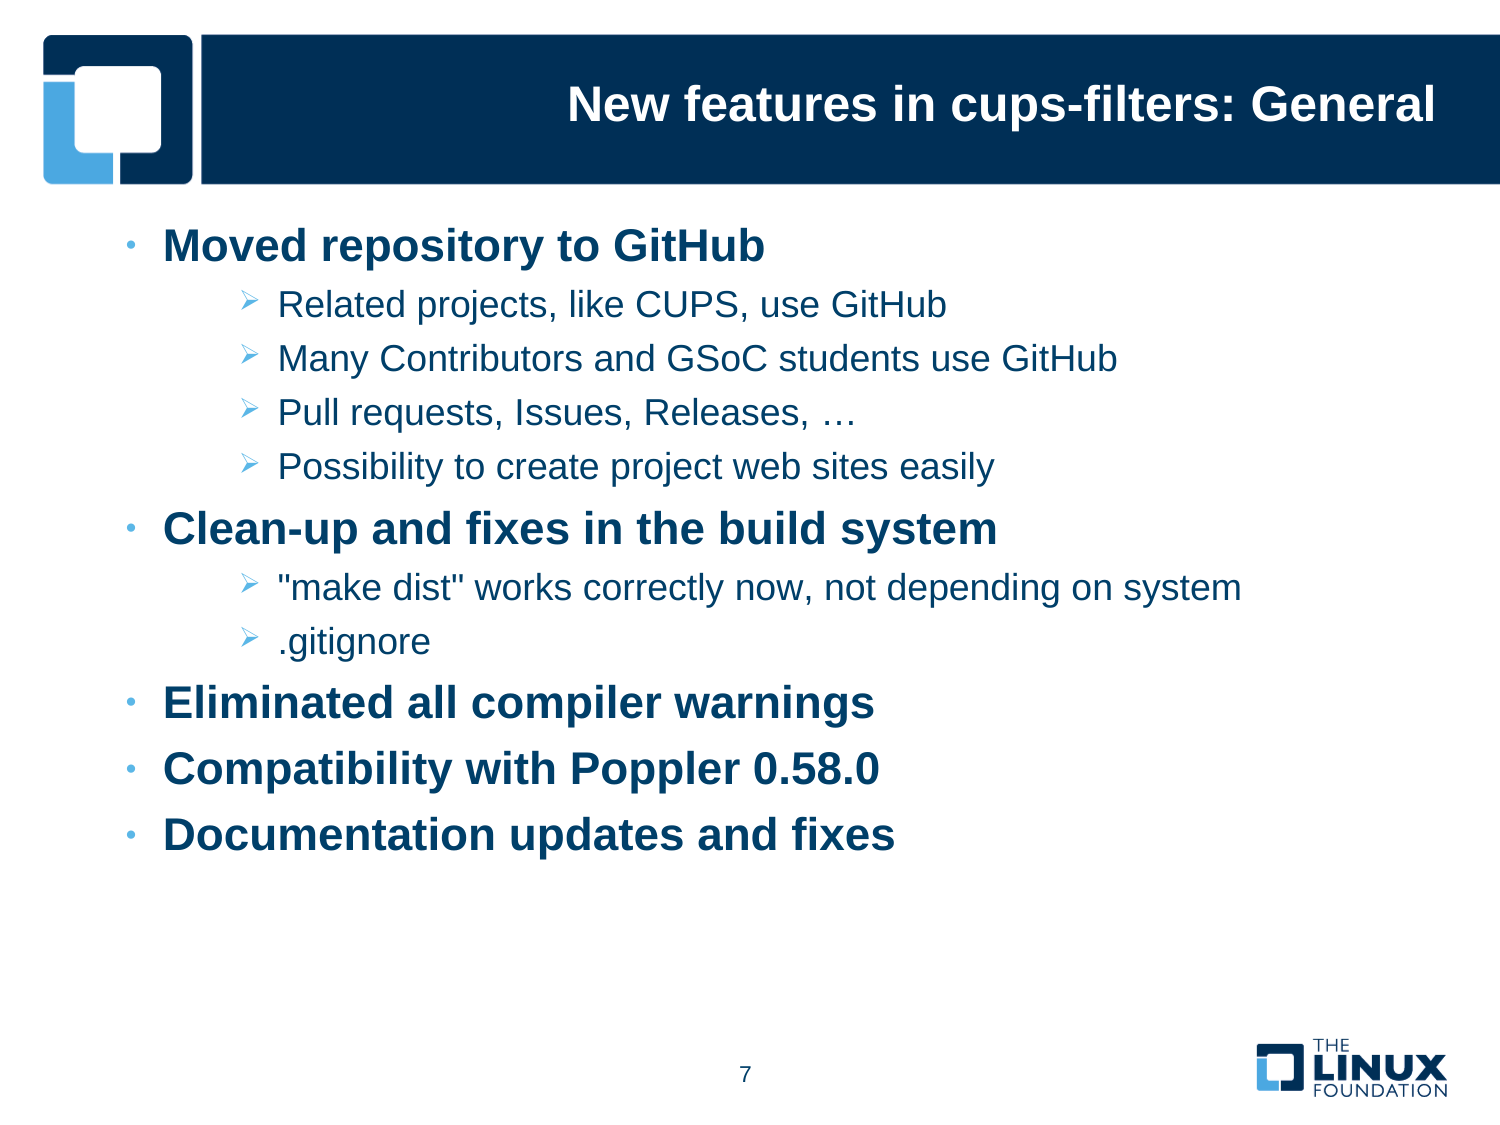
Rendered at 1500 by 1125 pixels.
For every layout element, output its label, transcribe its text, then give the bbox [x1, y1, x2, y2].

picture [0, 0, 1500, 1125]
title New features in cups-filters: General [249, 37, 1438, 175]
list Moved repository to GitHub Related projects, like CUPS, use GitHub Many Contributors and GSoC students use GitHub Pull requests, Issues, Releases, … Possibility to create project web sites easily Clean-up and fixes in the build system "make dist" works correctly now, not depending on system .gitignore Eliminated all compiler warnings Compatibility with Poppler 0.58.0 Documentation updates and fixes [87, 224, 1450, 878]
